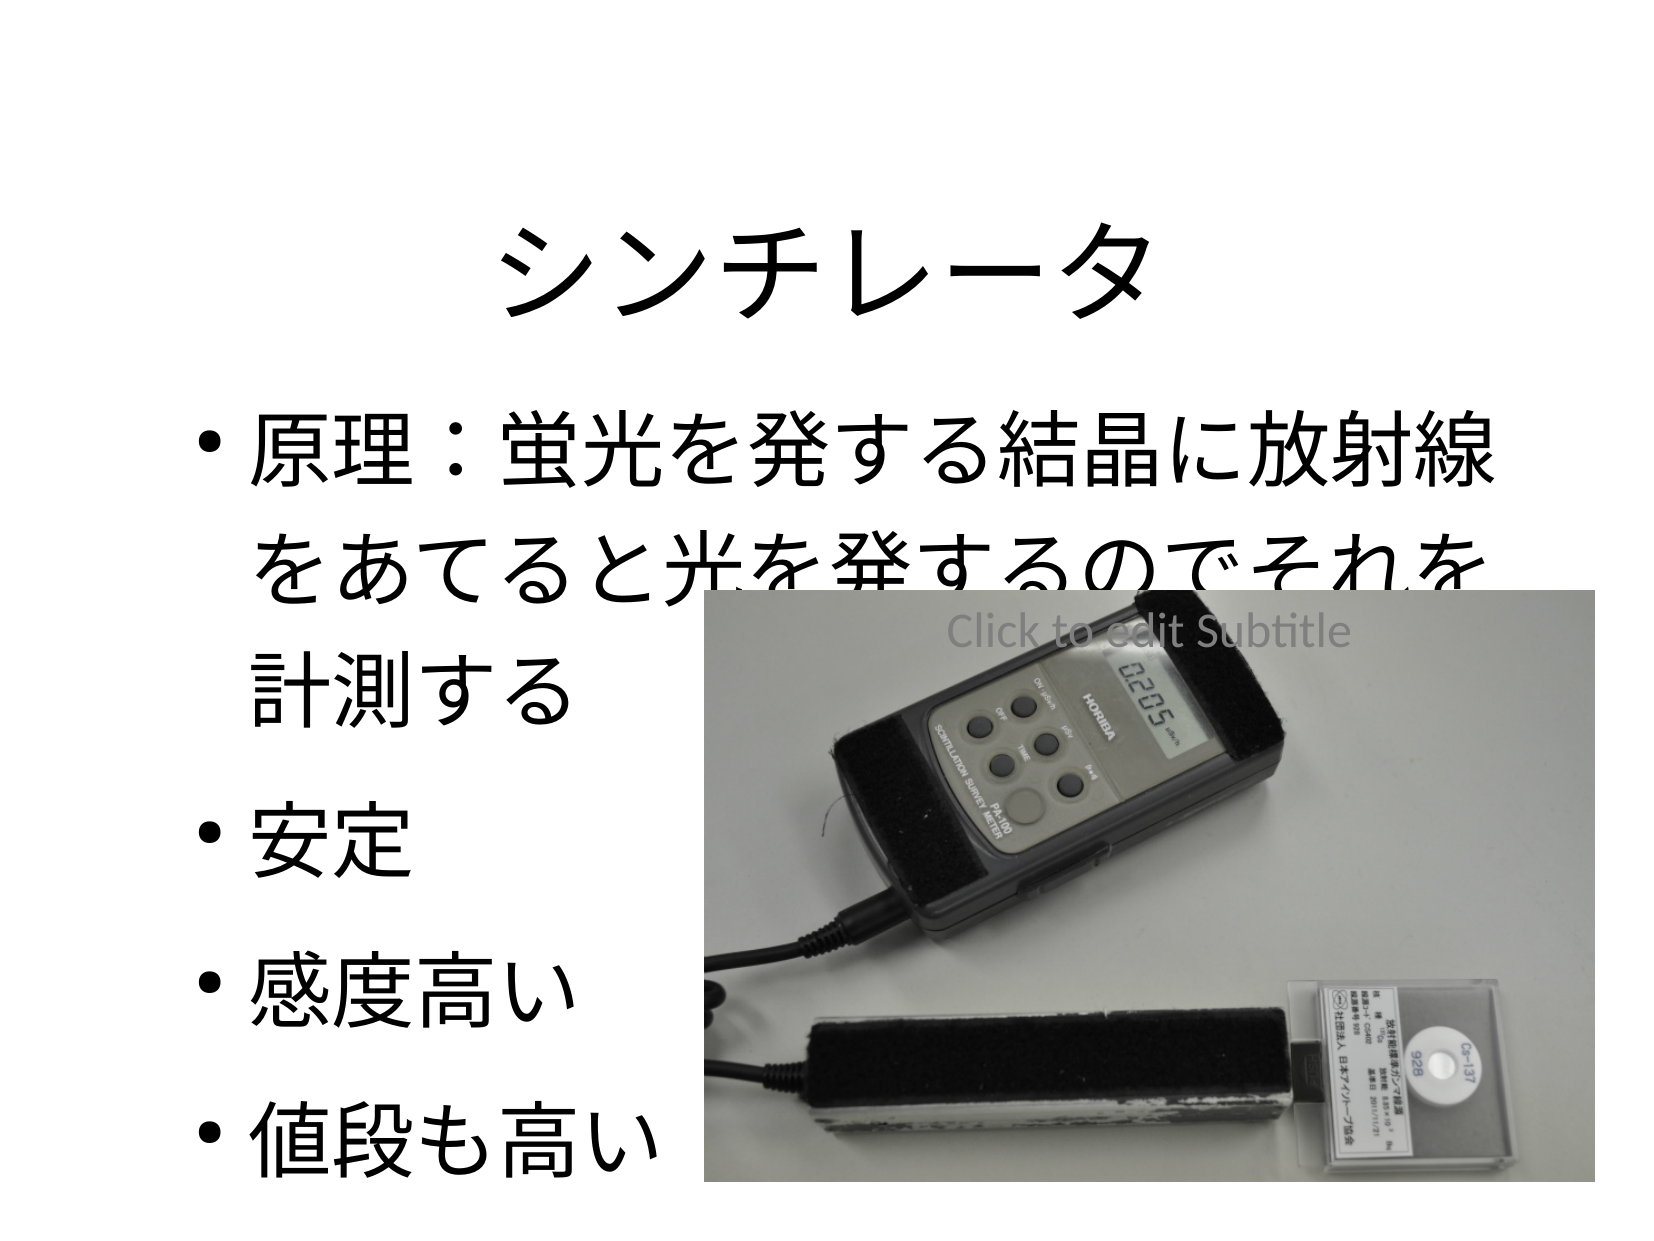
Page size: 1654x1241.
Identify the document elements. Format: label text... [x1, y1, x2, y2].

picture [704, 590, 1595, 1182]
list 原理：蛍光を発する結晶に放射線をあてると光を発するのでそれを計測する 安定 感度高い 値段も高い [177, 383, 1571, 1203]
title シンチレータ [82, 161, 1571, 369]
